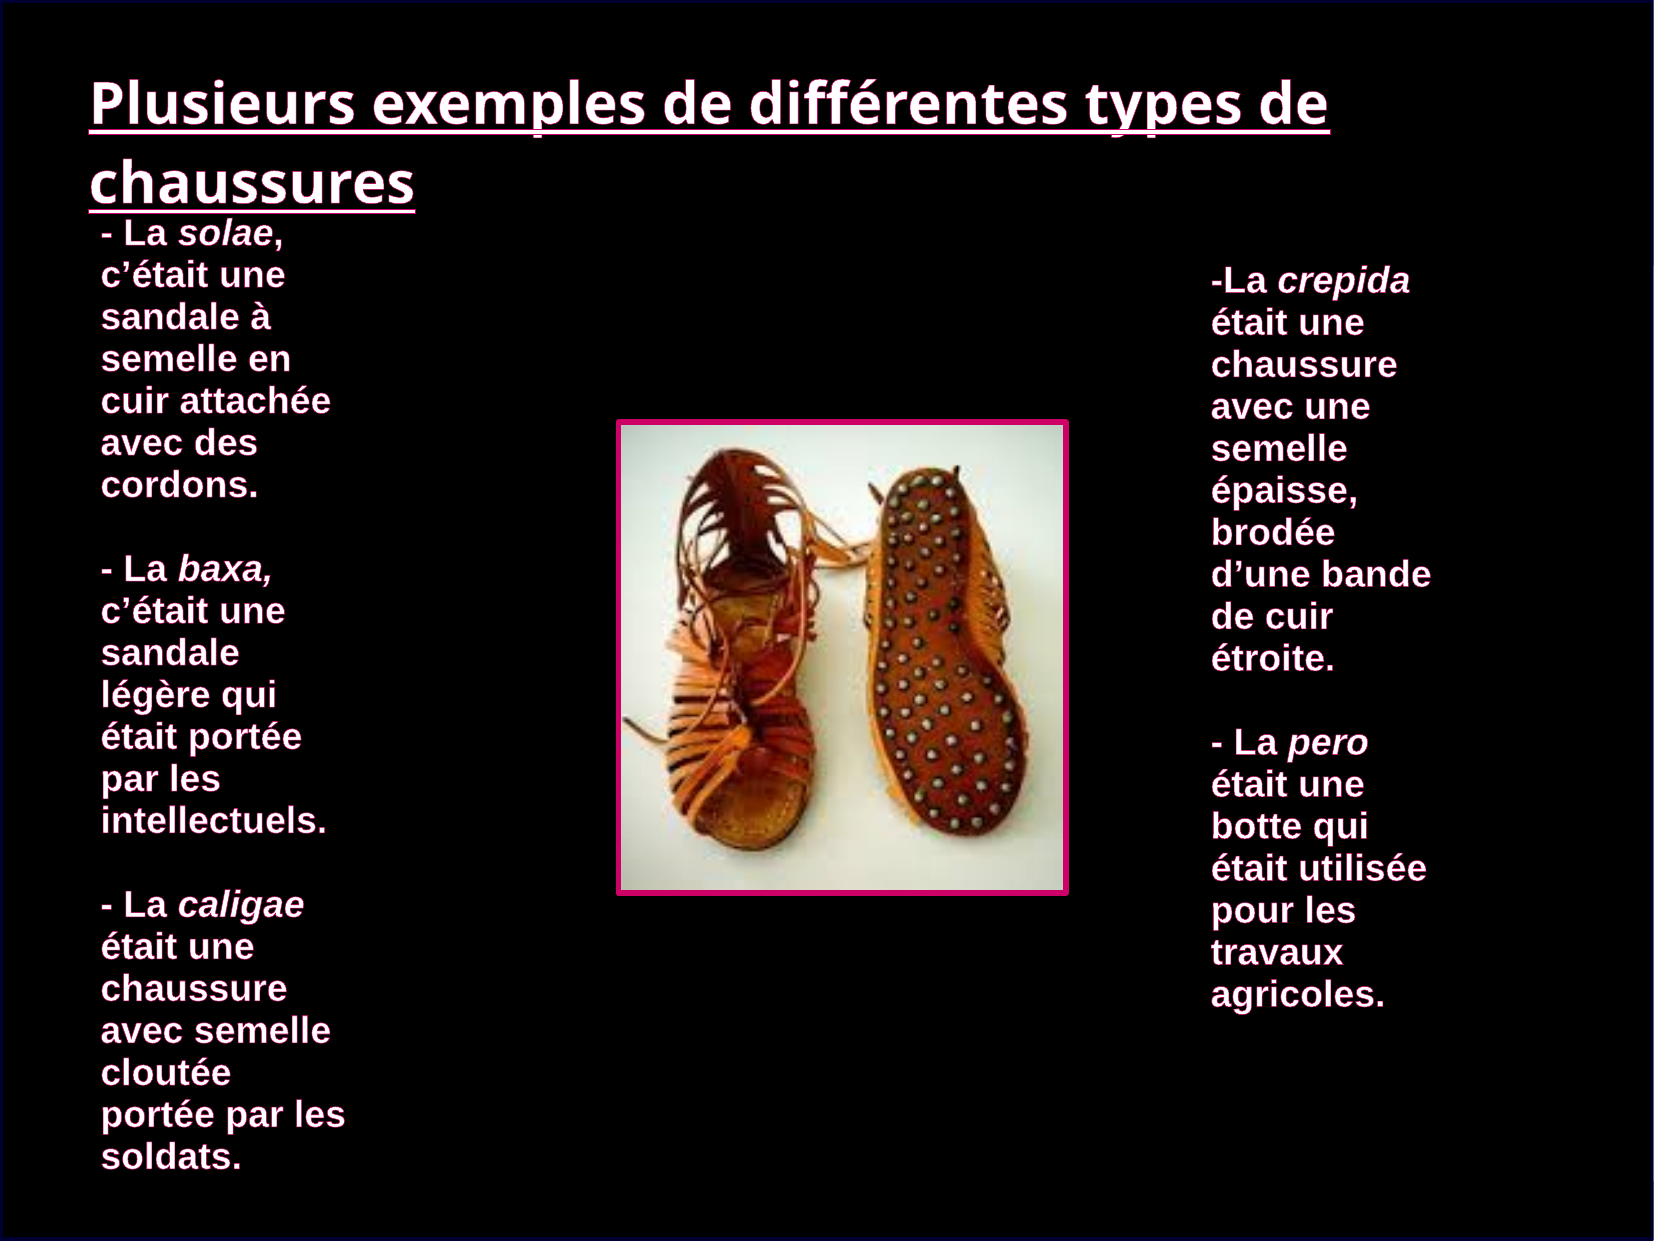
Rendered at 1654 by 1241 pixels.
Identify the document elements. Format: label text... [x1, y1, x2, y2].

picture [621, 425, 1063, 891]
text_box Plusieurs exemples de différentes types de chaussures [70, 51, 1642, 225]
text_box - La solae, c’était une sandale à semelle en cuir attachée avec des cordons. - La baxa, c’était une sandale légère qui était portée par les intellectuels. - La caligae était une chaussure avec semelle cloutée portée par les soldats. [82, 200, 367, 1188]
text_box [0, 0, 1654, 1241]
text_box -La crepida était une chaussure avec une semelle épaisse, brodée d’une bande de cuir étroite. - La pero était une botte qui était utilisée pour les travaux agricoles. [1192, 248, 1453, 1028]
